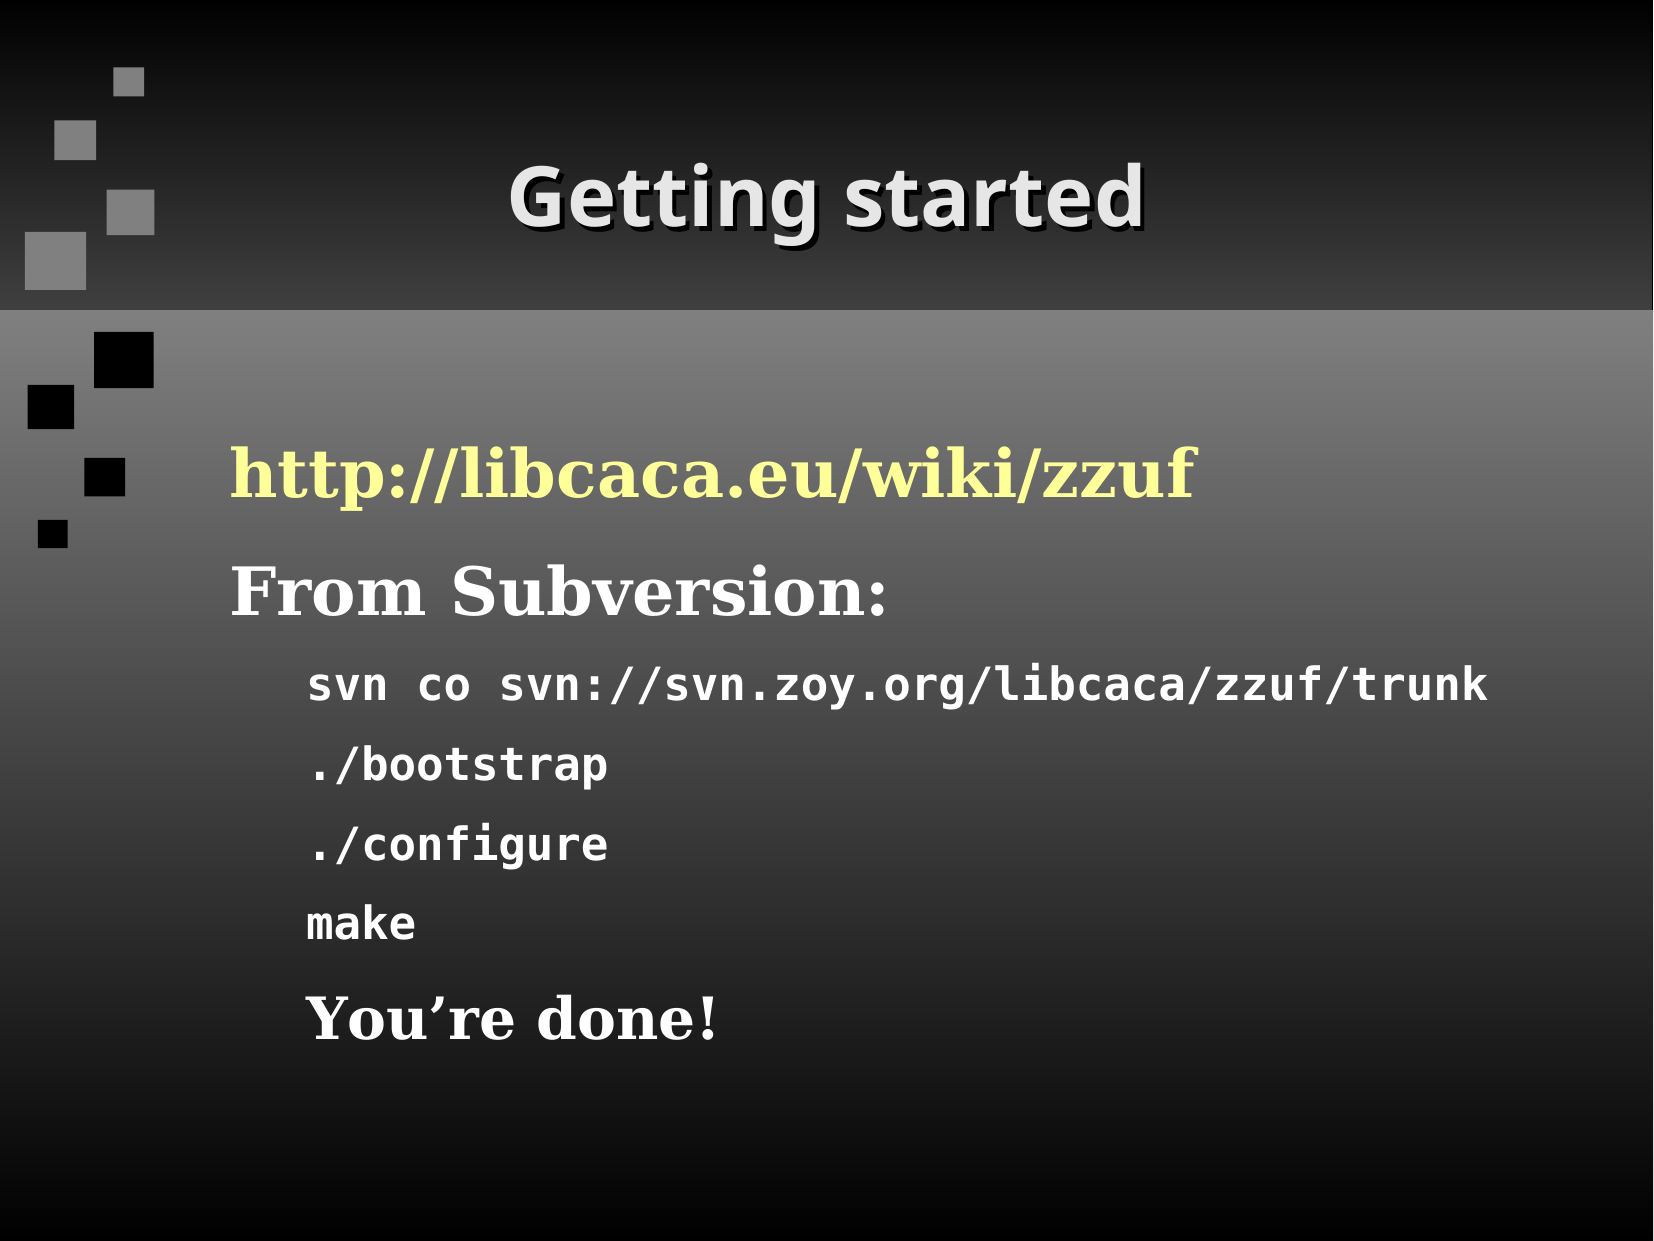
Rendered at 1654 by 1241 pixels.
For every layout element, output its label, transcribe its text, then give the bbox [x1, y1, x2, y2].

title Getting started [121, 91, 1534, 299]
list http://libcaca.eu/wiki/zzuf From Subversion: svn co svn://svn.zoy.org/libcaca/zzuf/trunk ./bootstrap ./configure make You’re done! [211, 395, 1596, 1185]
